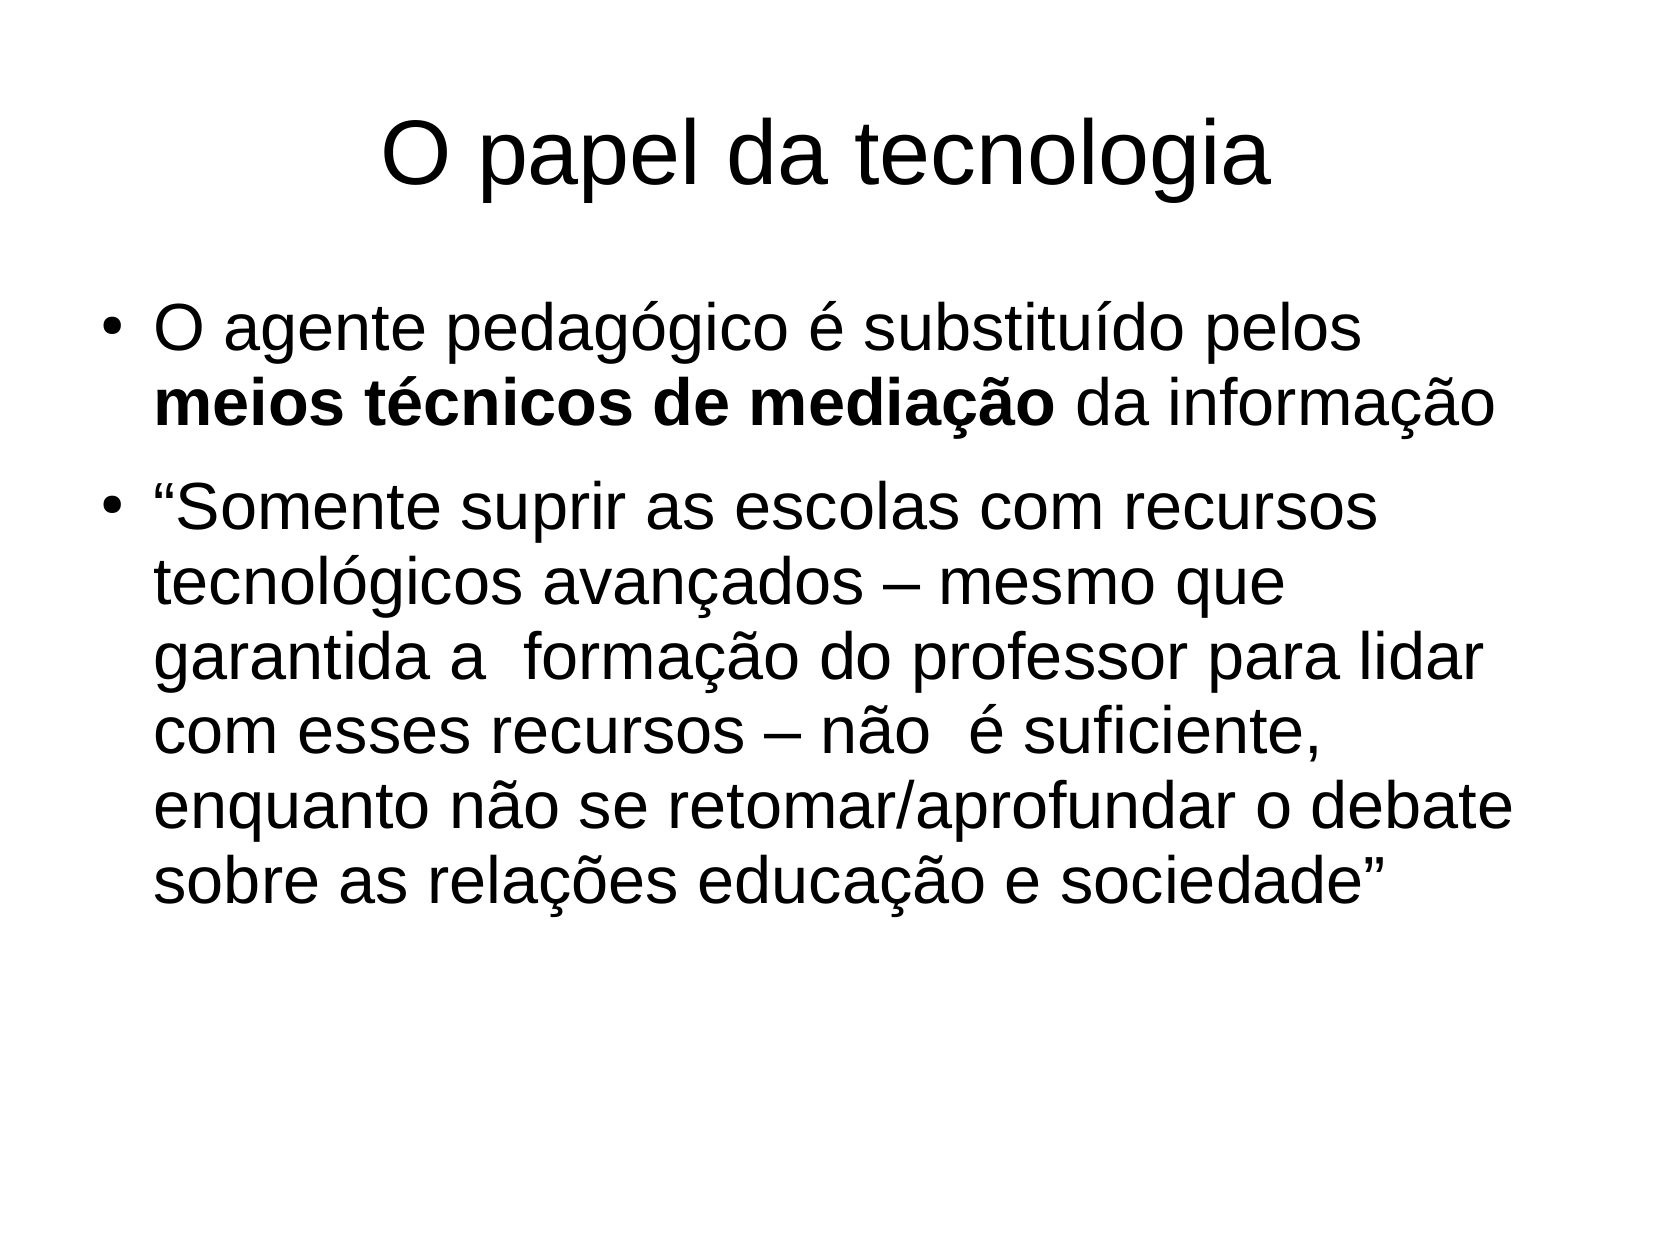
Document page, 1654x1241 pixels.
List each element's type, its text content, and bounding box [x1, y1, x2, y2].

title O papel da tecnologia [82, 49, 1571, 257]
list O agente pedagógico é substituído pelos meios técnicos de mediação da informação “Somente suprir as escolas com recursos tecnológicos avançados – mesmo que garantida a formação do professor para lidar com esses recursos – não é suficiente, enquanto não se retomar/aprofundar o debate sobre as relações educação e sociedade” [82, 290, 1571, 1010]
